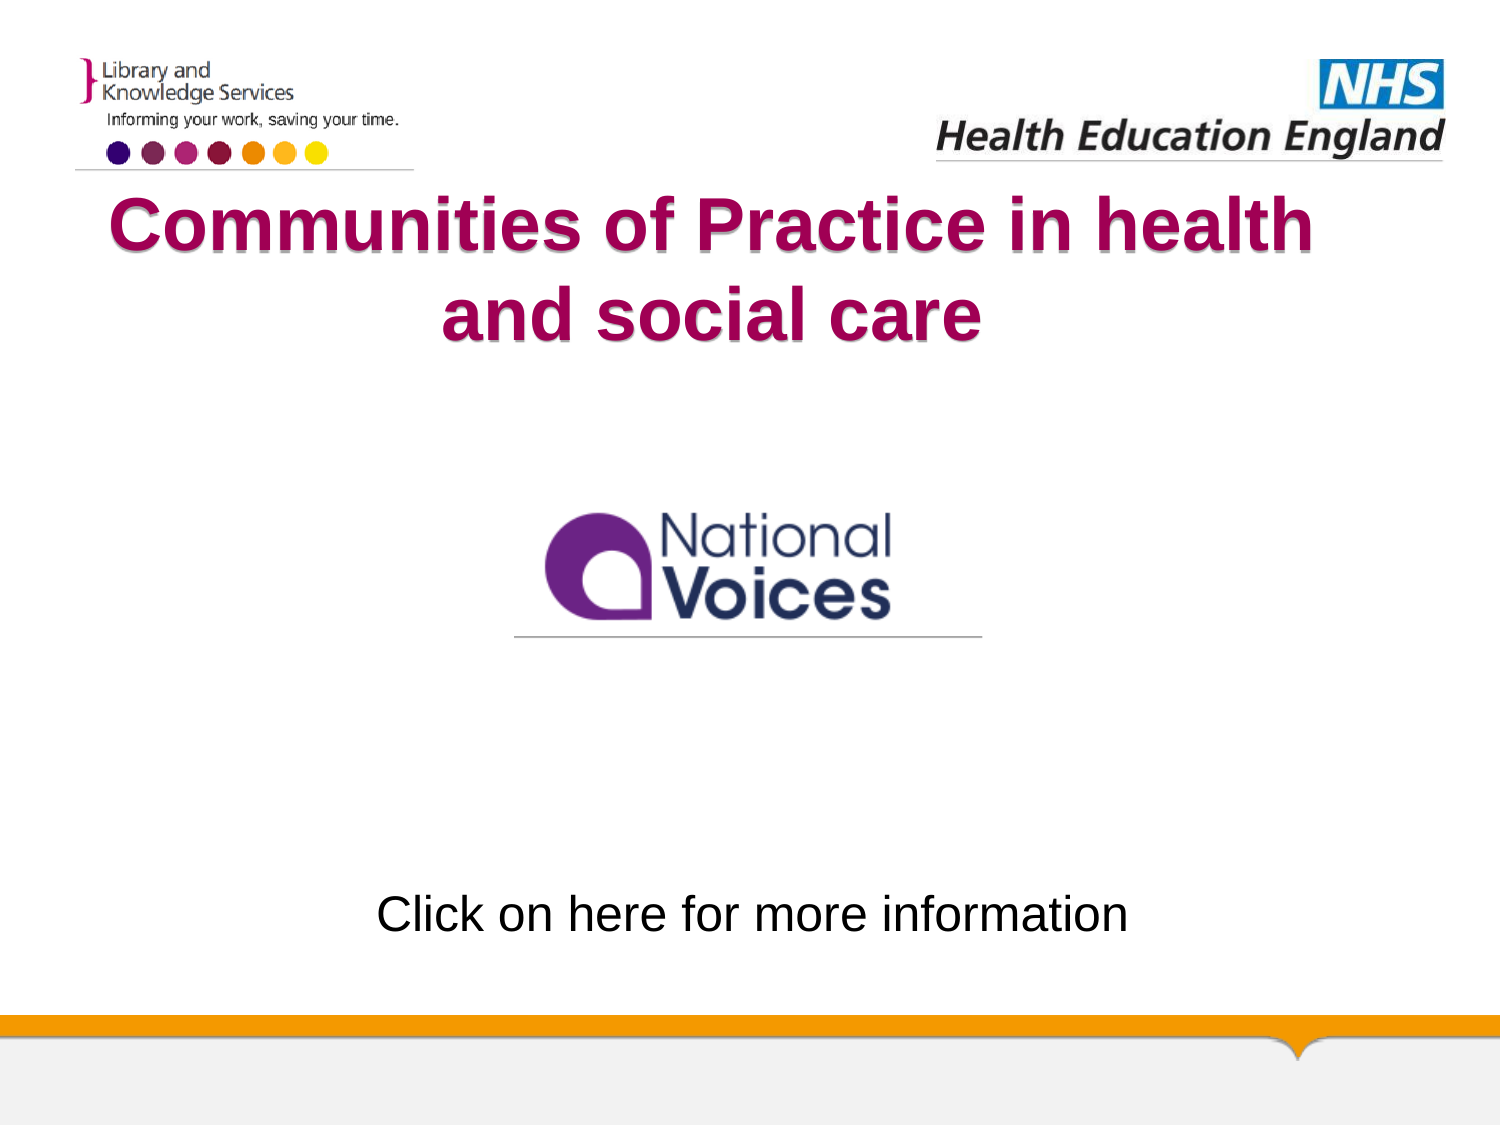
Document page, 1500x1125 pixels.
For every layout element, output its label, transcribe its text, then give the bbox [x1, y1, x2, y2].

picture [514, 489, 986, 636]
text_box Click on here for more information [245, 874, 1261, 951]
picture [75, 54, 416, 169]
title Communities of Practice in health and social care [75, 168, 1351, 280]
